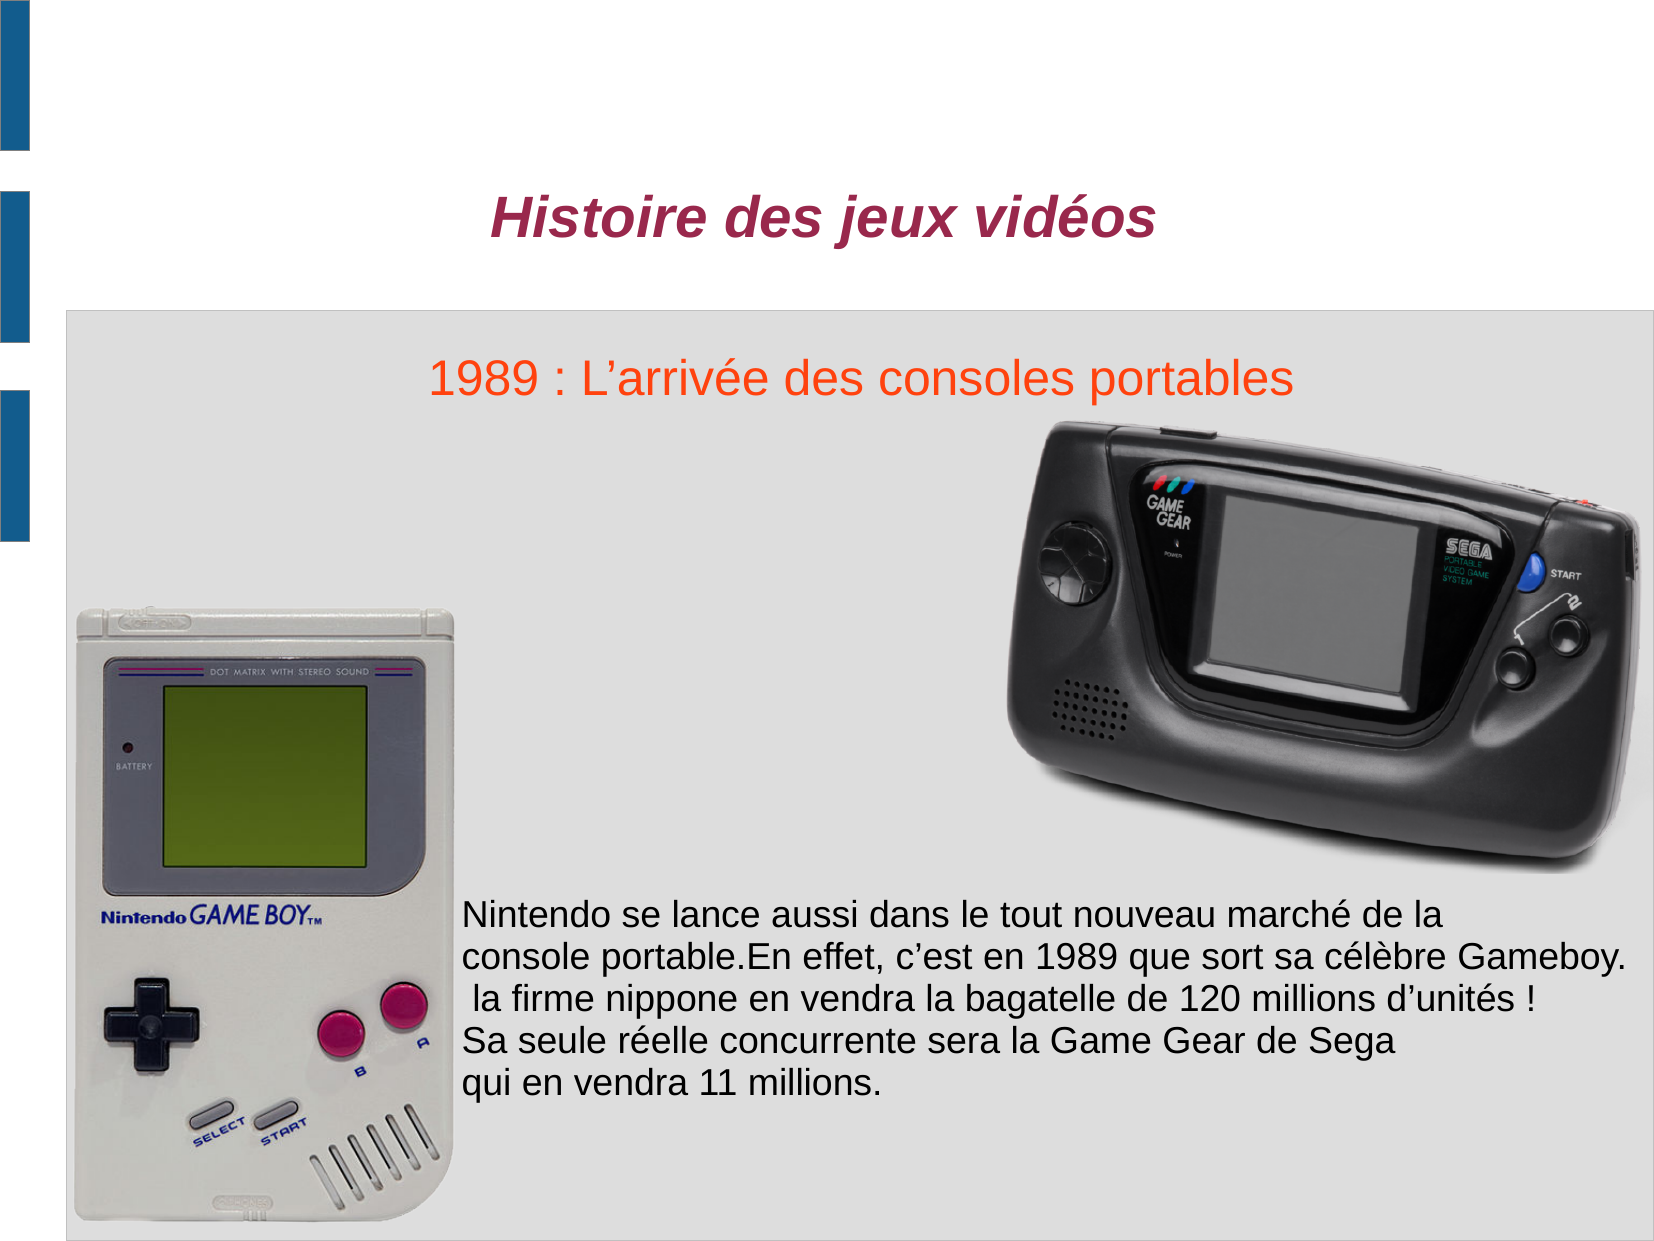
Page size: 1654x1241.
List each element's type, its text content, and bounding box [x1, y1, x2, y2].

text_box Nintendo se lance aussi dans le tout nouveau marché de la console portable.En effet, c’est en 1989 que sort sa célèbre Gameboy. la firme nippone en vendra la bagatelle de 120 millions d’unités ! Sa seule réelle concurrente sera la Game Gear de Sega qui en vendra 11 millions. [446, 885, 1643, 1111]
text_box 1989 : L’arrivée des consoles portables [413, 342, 1347, 414]
text_box Histoire des jeux vidéos [102, 106, 1548, 329]
picture [70, 602, 461, 1229]
picture [993, 403, 1654, 875]
